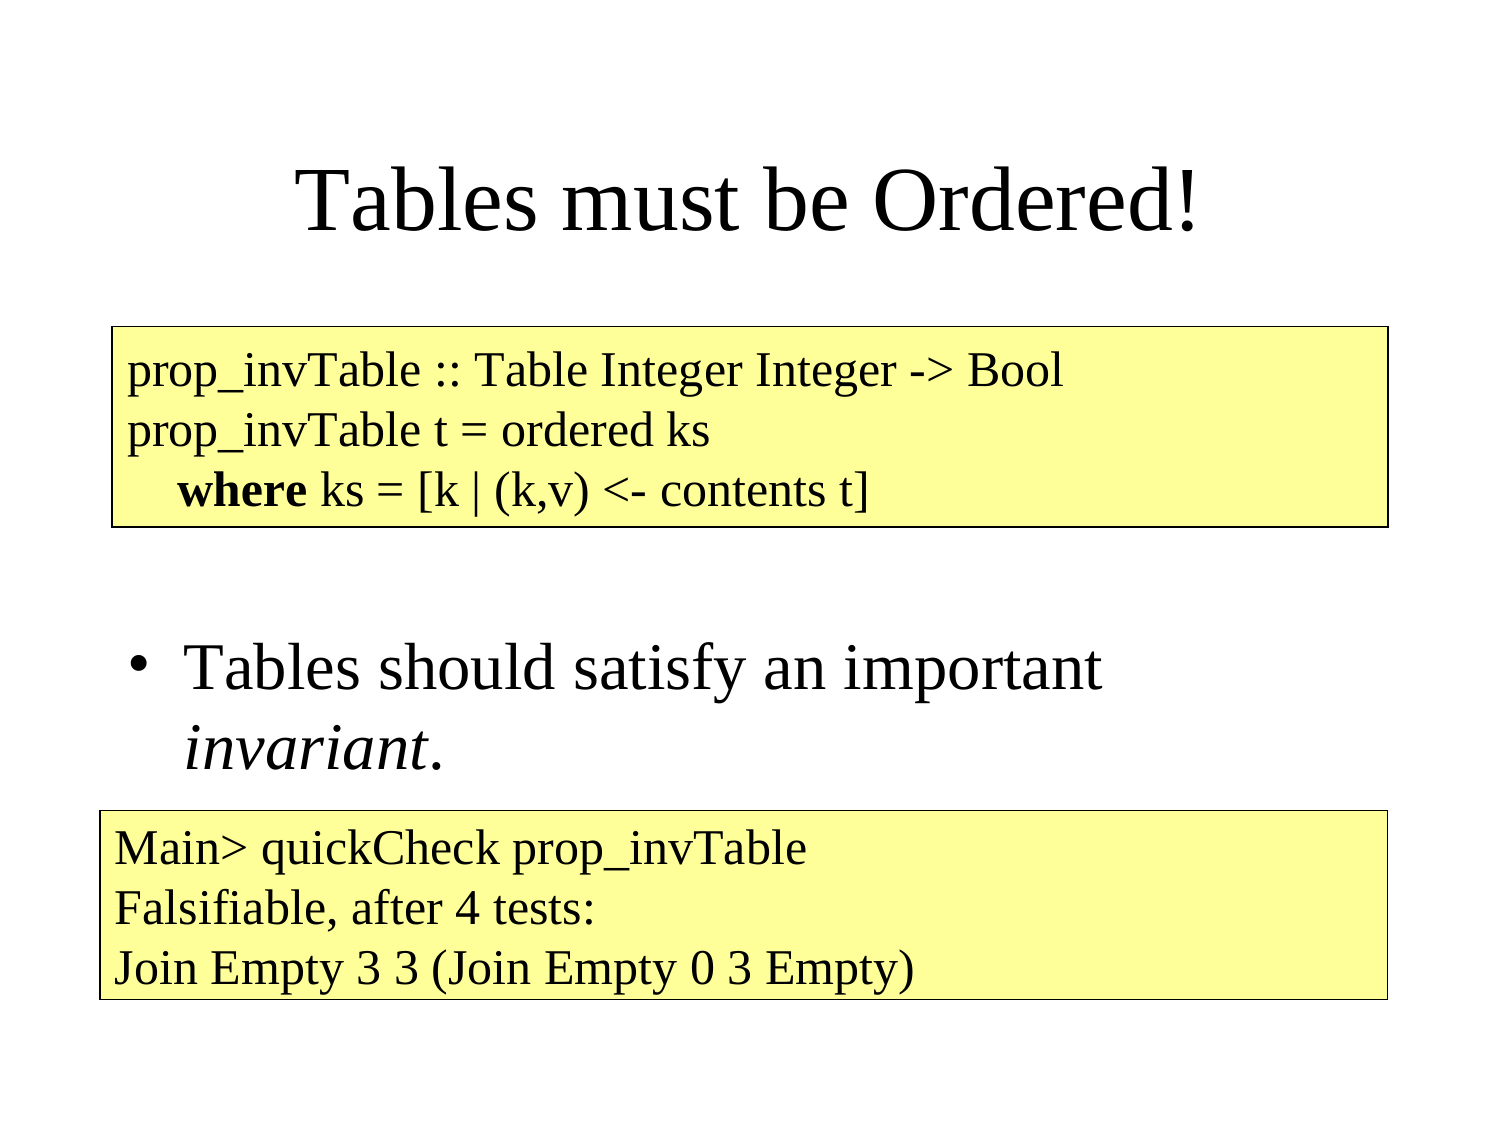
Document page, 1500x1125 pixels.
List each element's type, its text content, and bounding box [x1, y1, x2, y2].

text_box prop_invTable :: Table Integer Integer -> Bool prop_invTable t = ordered ks where ks = [k | (k,v) <- contents t] [112, 326, 1388, 528]
list Tables should satisfy an important invariant. [112, 528, 1388, 810]
text_box Main> quickCheck prop_invTable Falsifiable, after 4 tests: Join Empty 3 3 (Join Empty 0 3 Empty) [100, 810, 1388, 1000]
title Tables must be Ordered! [112, 99, 1388, 288]
